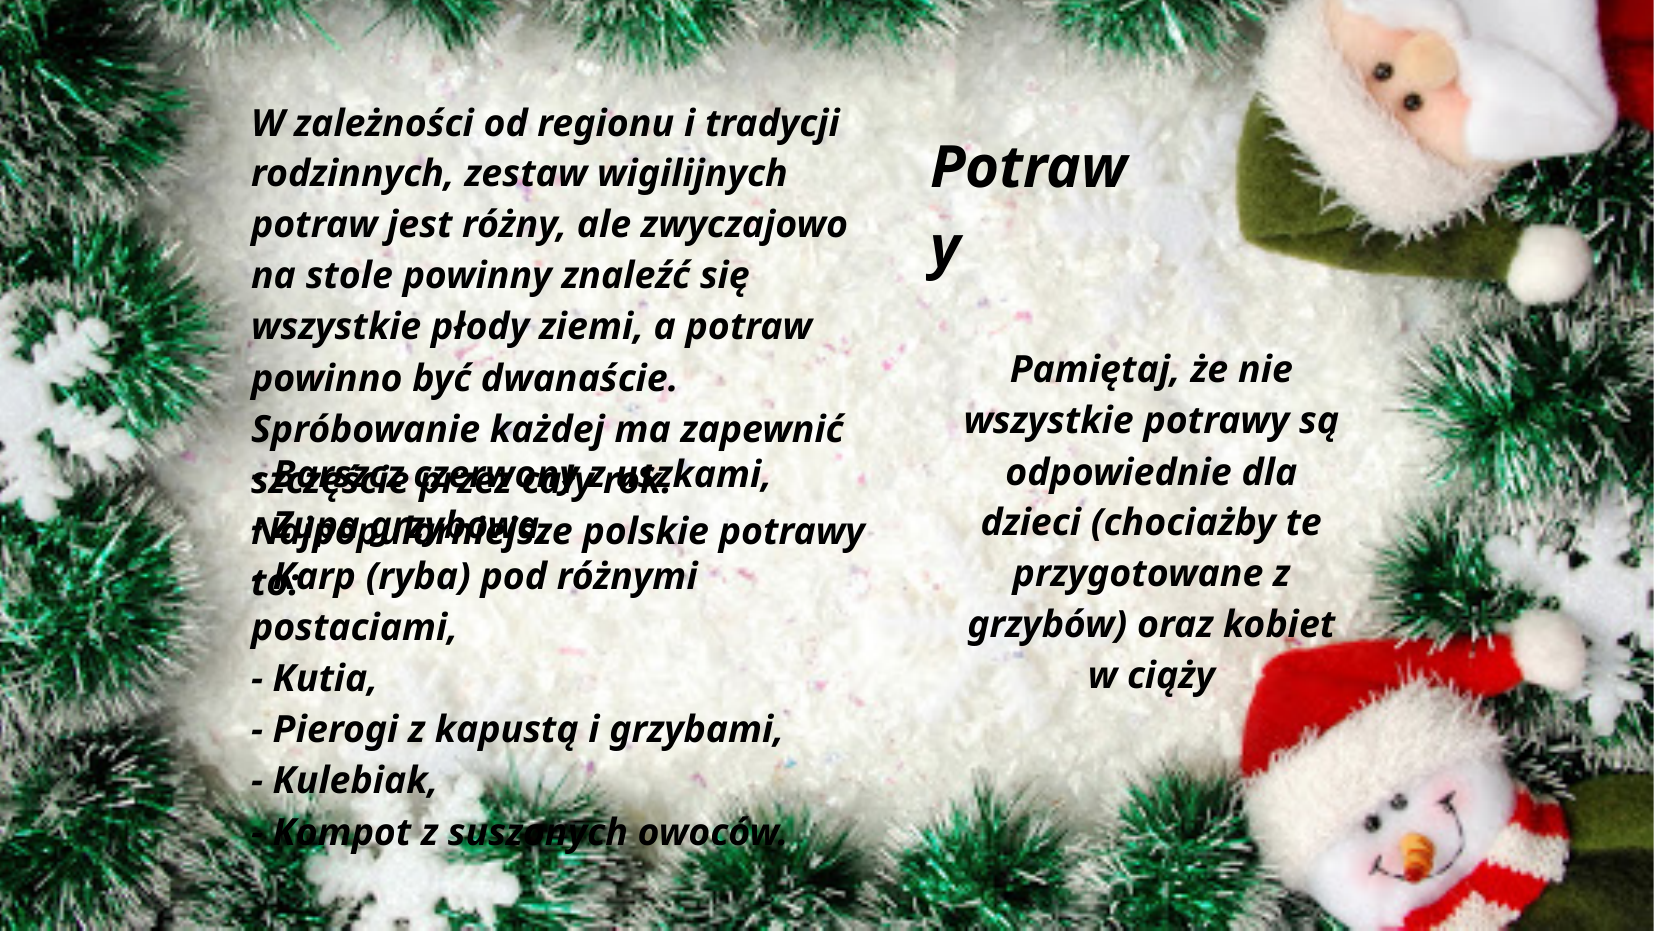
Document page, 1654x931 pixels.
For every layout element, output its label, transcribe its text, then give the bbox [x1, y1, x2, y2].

text_box W zależności od regionu i tradycji rodzinnych, zestaw wigilijnych potraw jest różny, ale zwyczajowo na stole powinny znaleźć się wszystkie płody ziemi, a potraw powinno być dwanaście. Spróbowanie każdej ma zapewnić szczęście przez cały rok. Najpopularniejsze polskie potrawy to: [236, 88, 895, 446]
text_box Pamiętaj, że nie wszystkie potrawy są odpowiednie dla dzieci (chociażby te przygotowane z grzybów) oraz kobiet w ciąży [944, 335, 1359, 650]
text_box - Barszcz czerwony z uszkami, - Zupa grzybowa, - Karp (ryba) pod różnymi postaciami, - Kutia, - Pierogi z kapustą i grzybami, - Kulebiak, - Kompot z suszonych owoców. [236, 440, 886, 798]
text_box Potrawy [915, 118, 1170, 296]
picture [0, 0, 1654, 931]
